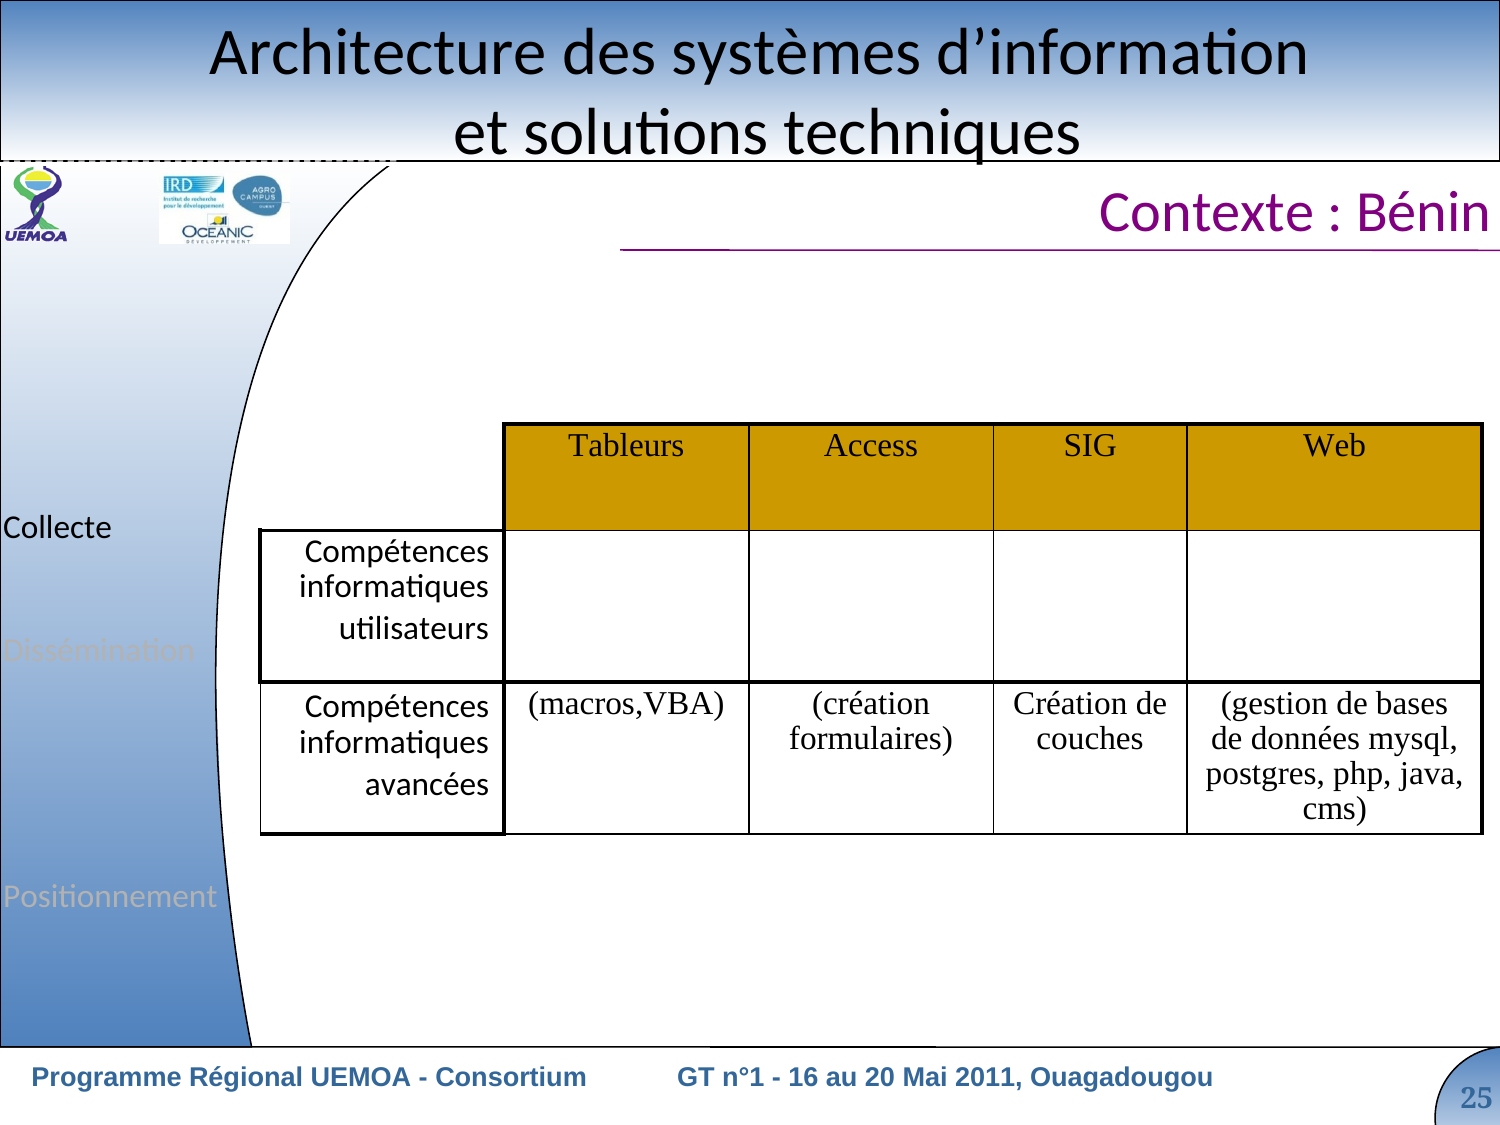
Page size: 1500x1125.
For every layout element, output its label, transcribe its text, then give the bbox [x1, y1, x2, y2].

text_box Contexte : Bénin [265, 165, 1500, 251]
table_cell [750, 531, 993, 680]
table_header Access [750, 426, 993, 530]
picture [159, 173, 265, 244]
table_cell [506, 531, 748, 680]
table_cell [994, 531, 1186, 680]
table_cell (macros,VBA) [506, 684, 748, 833]
table_header Tableurs [506, 426, 748, 530]
table_header [260, 424, 502, 529]
table_cell (création formulaires) [750, 684, 993, 833]
table_cell Création de couches [994, 684, 1186, 833]
table_header SIG [994, 426, 1186, 530]
table_cell (gestion de bases de données mysql, postgres, php, java, cms) [1188, 684, 1480, 833]
text_box Architecture des systèmes d’information et solutions techniques [53, 0, 1483, 161]
table_header Collecte Dissémination Positionnement [0, 497, 313, 1045]
table_cell Compétences informatiques utilisateurs [313, 532, 502, 680]
picture [0, 166, 73, 244]
table_cell Compétences informatiques avancées [313, 684, 502, 832]
table_cell [1188, 531, 1480, 680]
table_header Web [1188, 426, 1480, 530]
